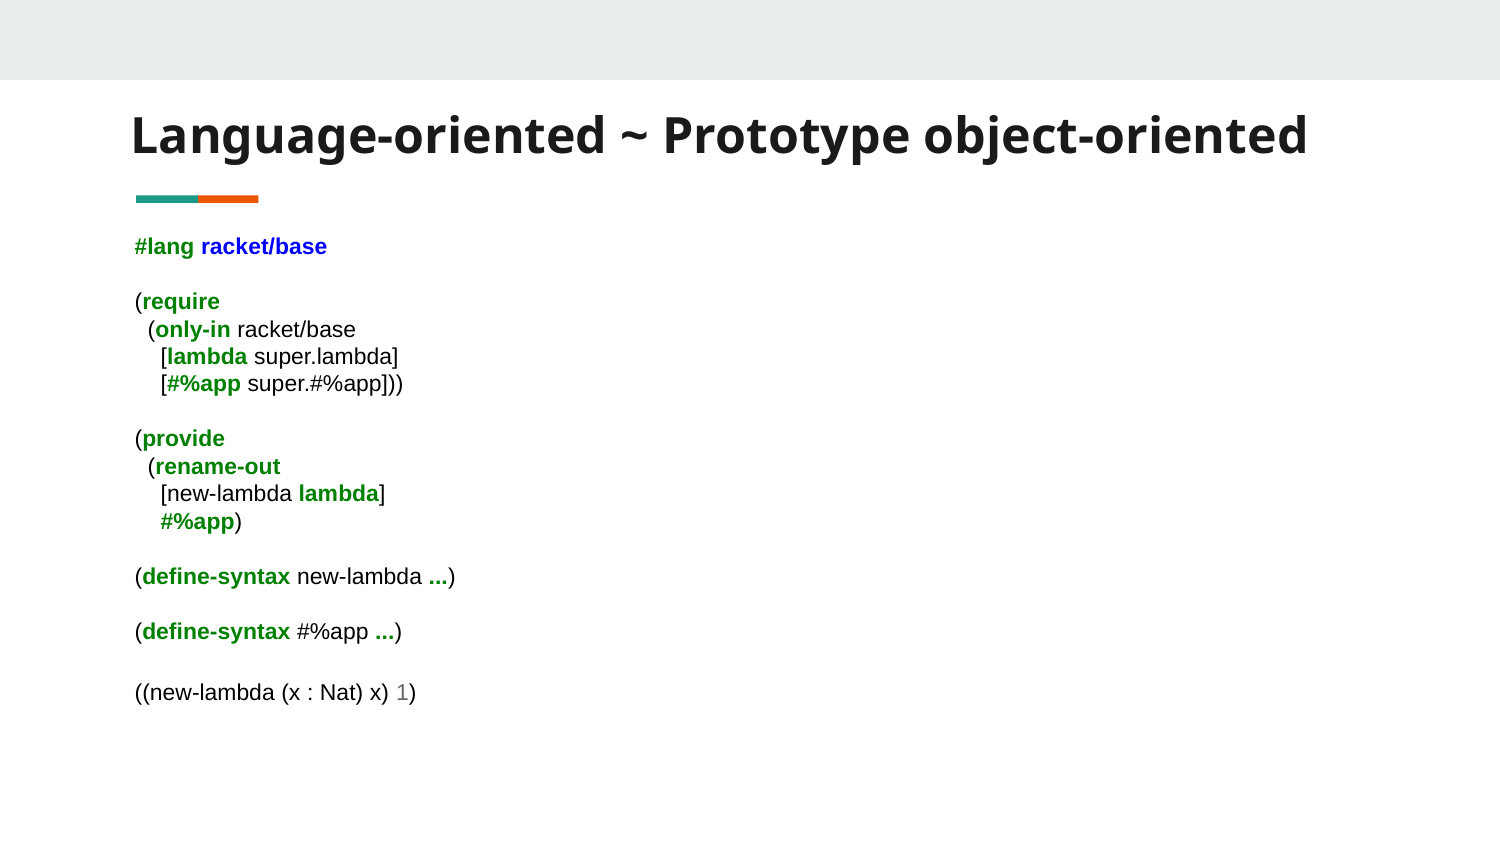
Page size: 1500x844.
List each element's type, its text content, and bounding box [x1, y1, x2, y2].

list #lang racket/base (require (only-in racket/base [lambda super.lambda] [#%app super.#%app])) (provide (rename-out [new-lambda lambda] #%app) (define-syntax new-lambda ...) (define-syntax #%app ...) ((new-lambda (x : Nat) x) 1) [119, 216, 739, 712]
title Language-oriented ~ Prototype object-oriented [119, 93, 1381, 182]
